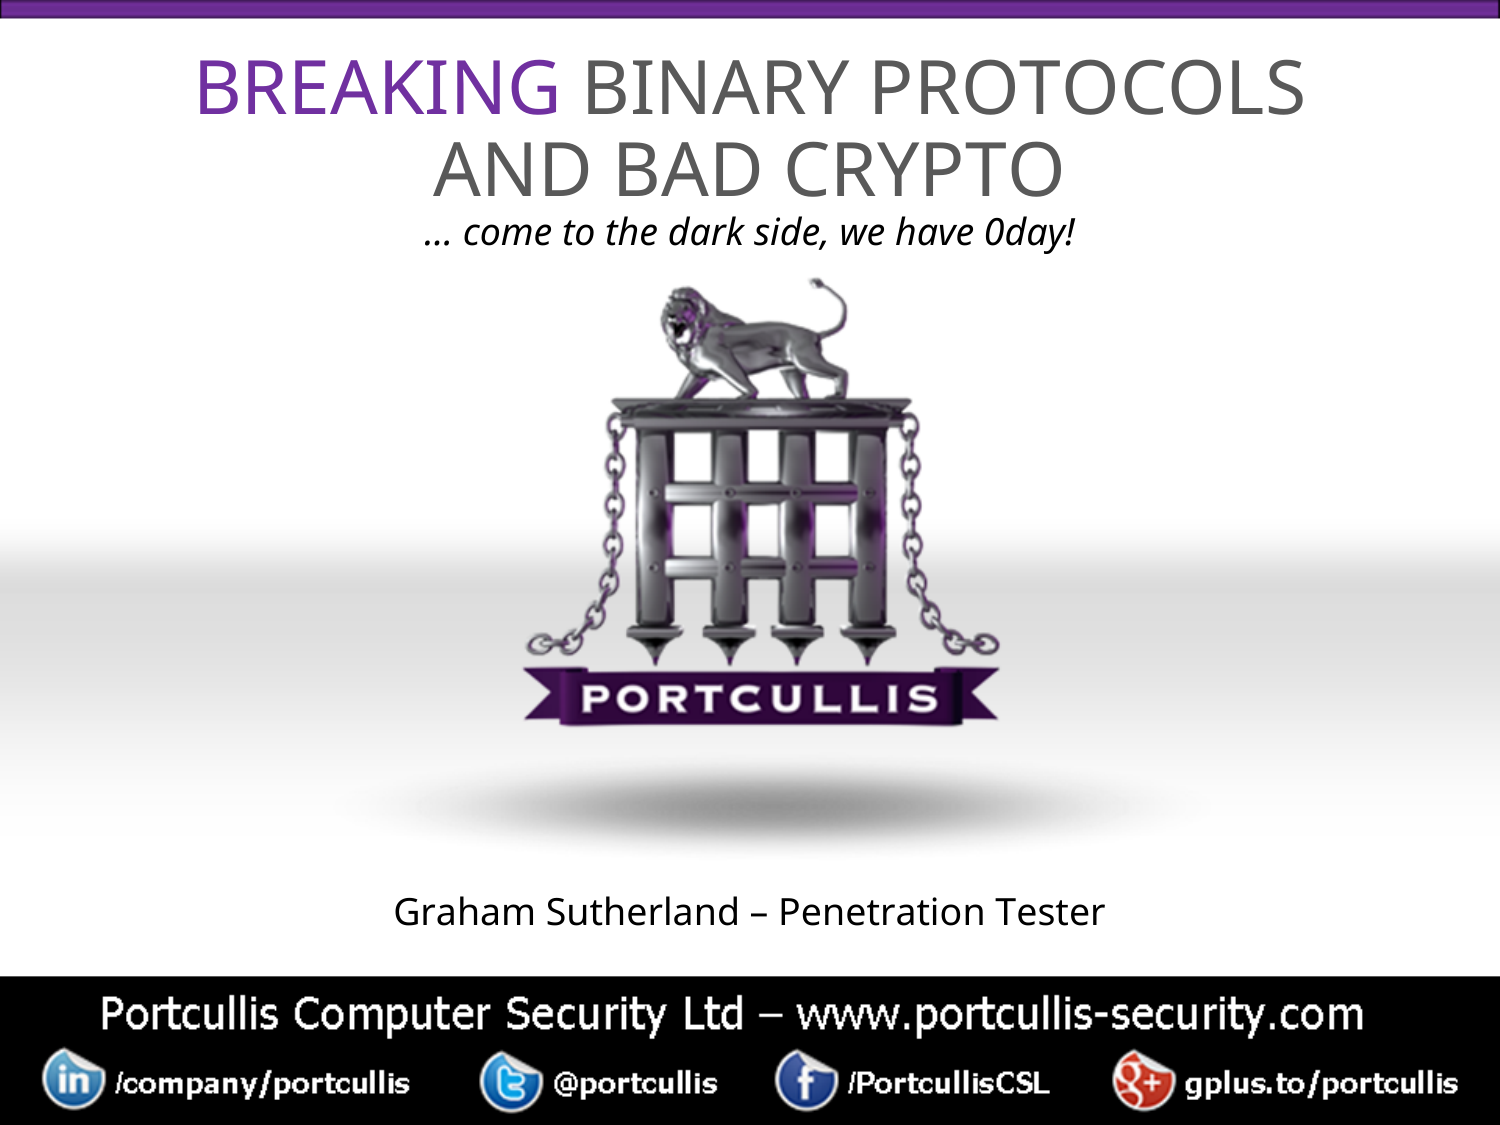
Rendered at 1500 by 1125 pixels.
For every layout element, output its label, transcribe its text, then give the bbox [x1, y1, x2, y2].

picture [0, 0, 1500, 42]
text_box Graham Sutherland – Penetration Tester [0, 880, 1500, 941]
title BREAKING BINARY PROTOCOLS AND BAD CRYPTO [0, 42, 1500, 200]
text_box … come to the dark side, we have 0day! [0, 200, 1500, 261]
picture [0, 261, 1500, 880]
picture [0, 941, 1500, 1125]
